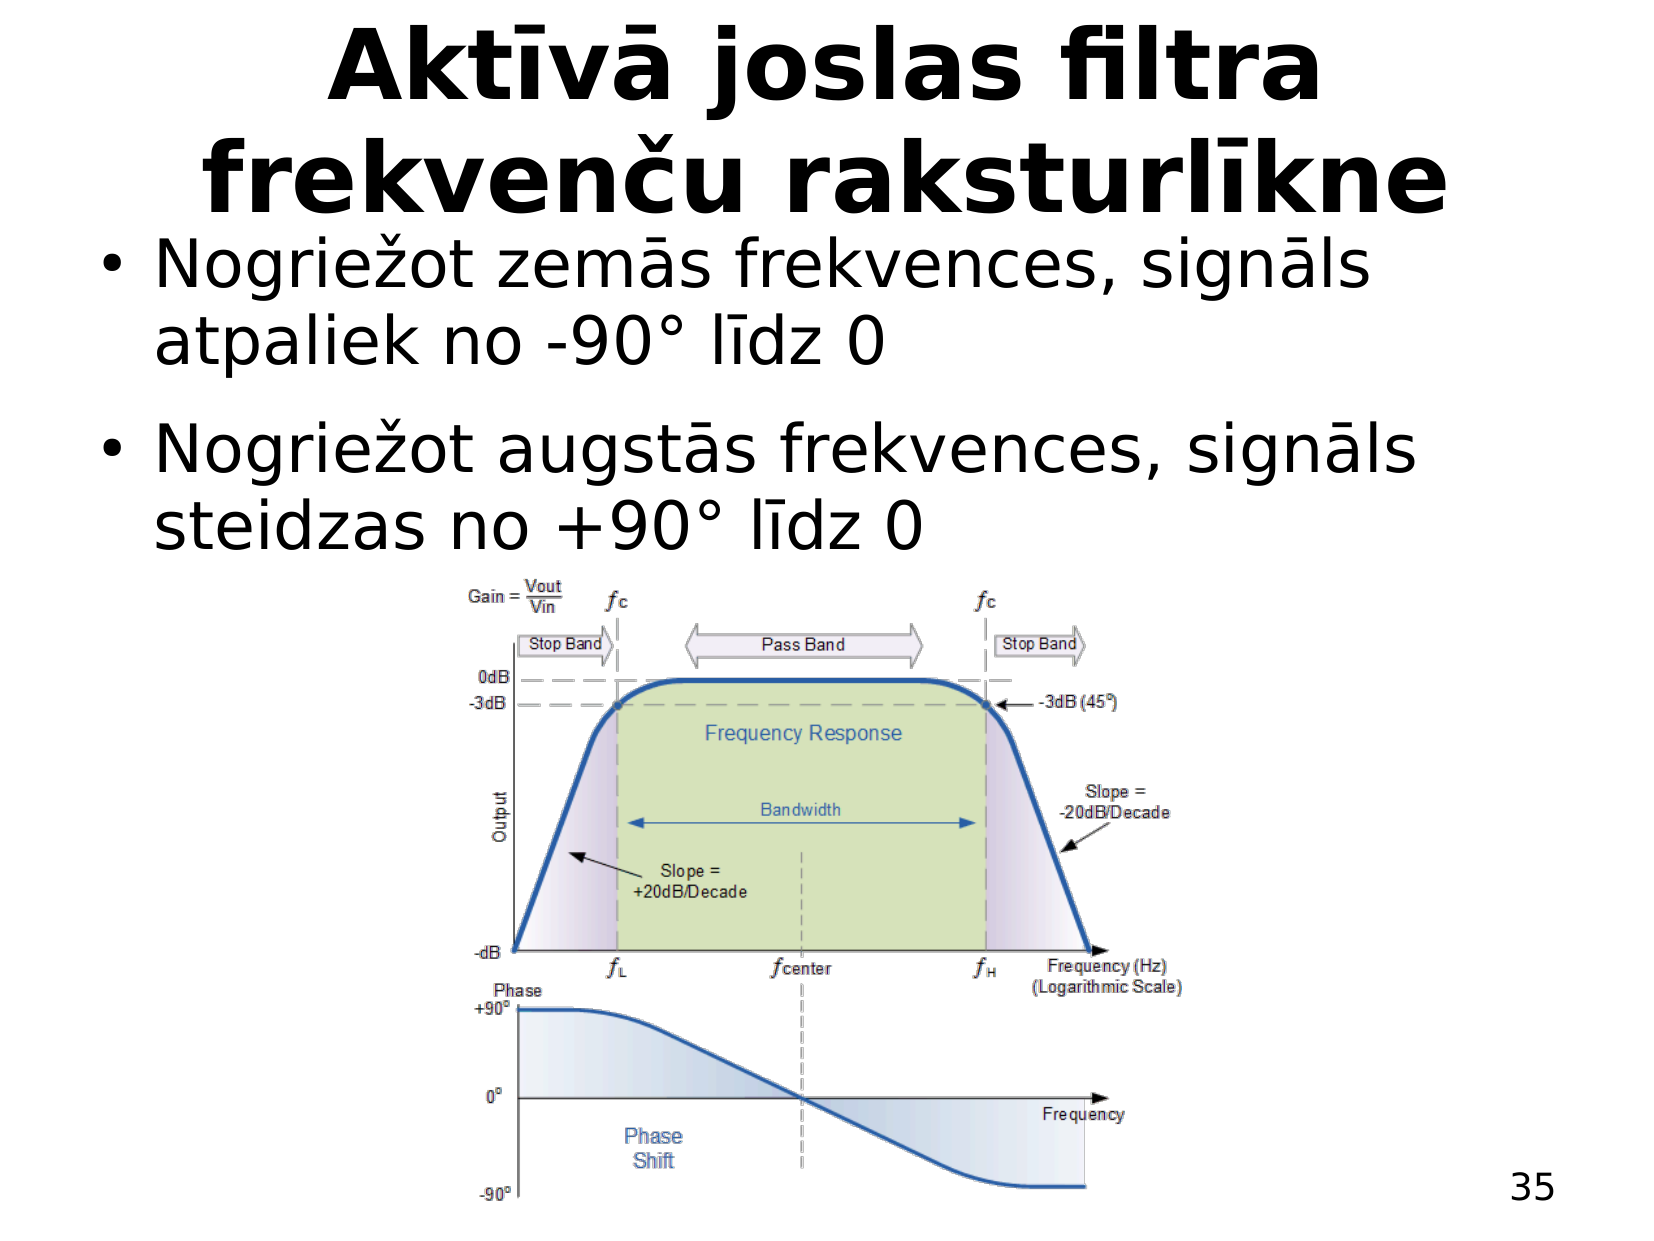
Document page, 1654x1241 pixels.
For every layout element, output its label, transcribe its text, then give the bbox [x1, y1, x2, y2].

list Nogriežot zemās frekvences, signāls atpaliek no -90° līdz 0 Nogriežot augstās frekvences, signāls steidzas no +90° līdz 0 [82, 225, 1538, 683]
picture [468, 574, 1182, 1206]
title Aktīvā joslas filtra frekvenču raksturlīkne [82, 8, 1571, 236]
